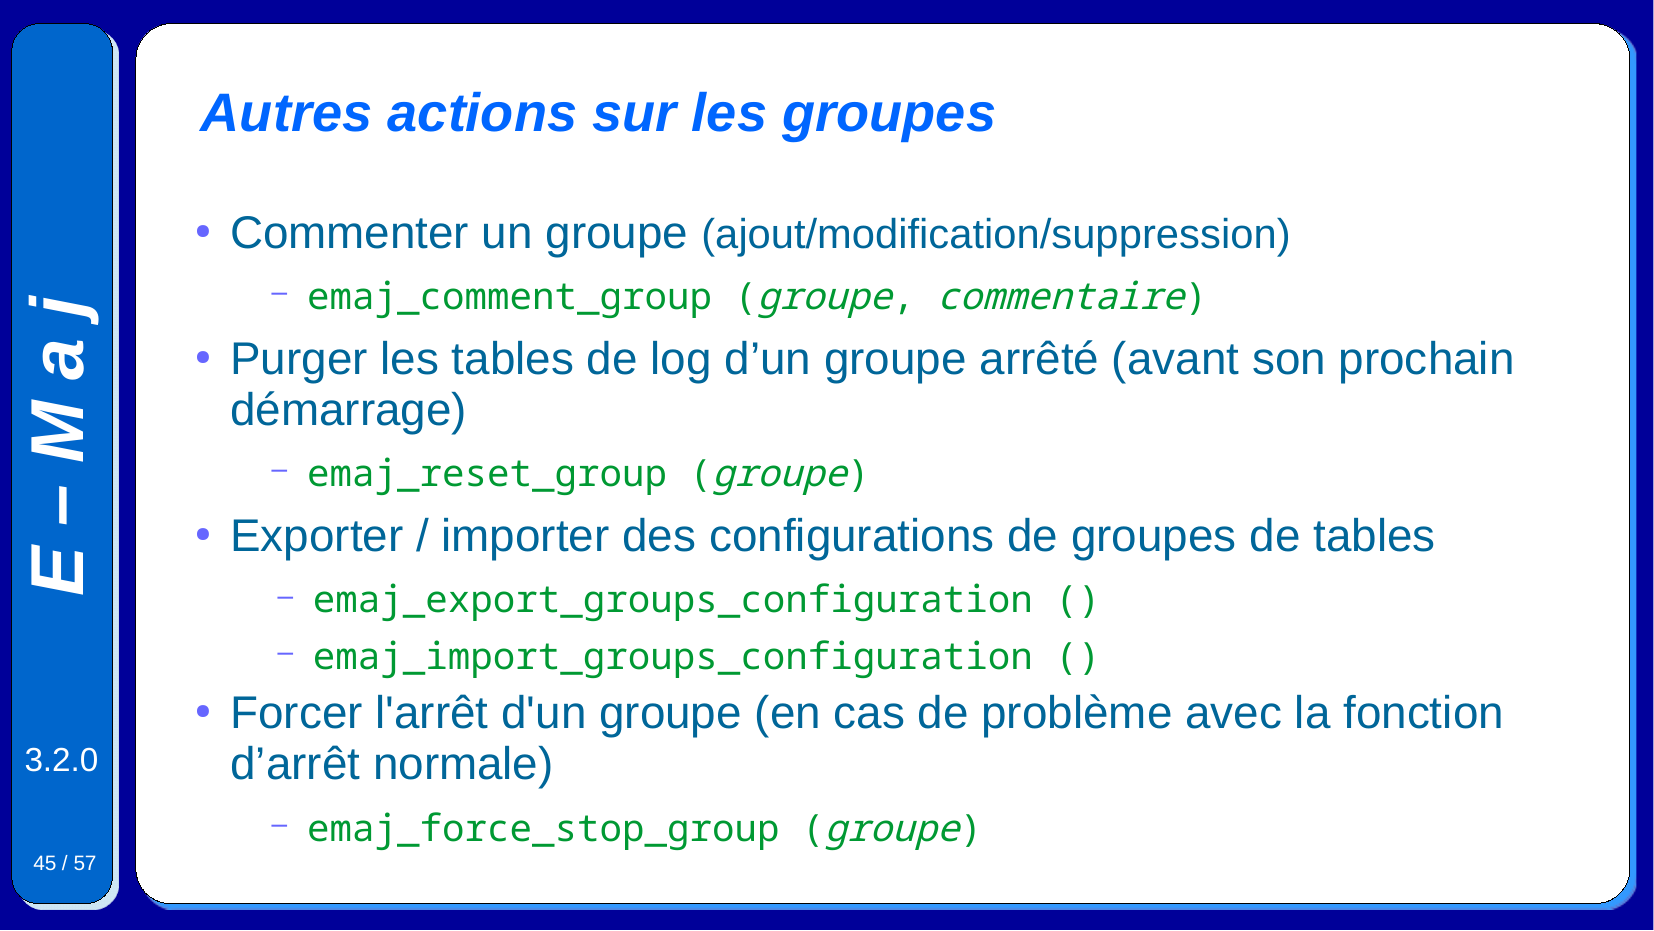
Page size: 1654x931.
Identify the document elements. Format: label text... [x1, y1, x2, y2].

list Commenter un groupe (ajout/modification/suppression) emaj_comment_group (groupe, commentaire) Purger les tables de log d’un groupe arrêté (avant son prochain démarrage) emaj_reset_group (groupe) Exporter / importer des configurations de groupes de tables emaj_export_groups_configuration () emaj_import_groups_configuration () Forcer l'arrêt d'un groupe (en cas de problème avec la fonction d’arrêt normale) emaj_force_stop_group (groupe) [177, 206, 1587, 827]
title Autres actions sur les groupes [200, 34, 1575, 191]
